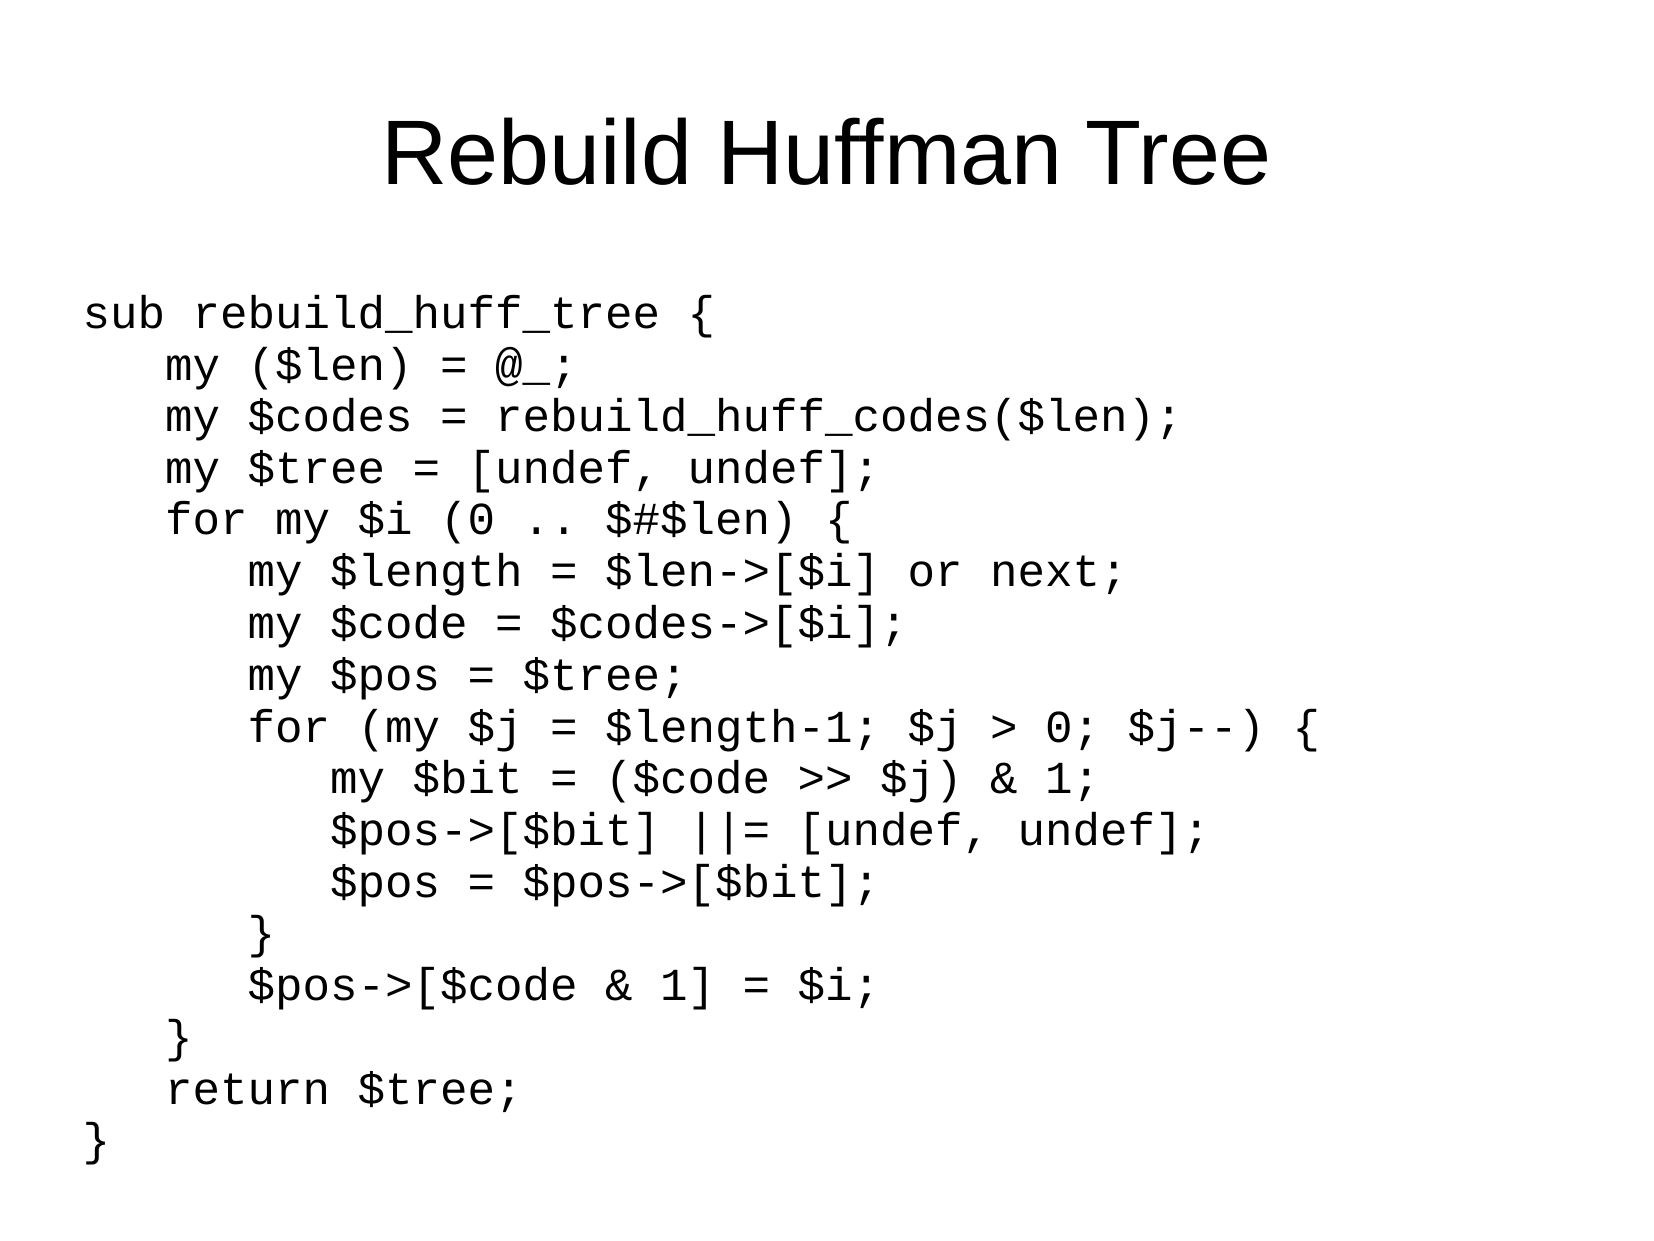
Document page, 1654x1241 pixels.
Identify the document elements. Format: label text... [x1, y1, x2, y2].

list sub rebuild_huff_tree { my ($len) = @_; my $codes = rebuild_huff_codes($len); my $tree = [undef, undef]; for my $i (0 .. $#$len) { my $length = $len->[$i] or next; my $code = $codes->[$i]; my $pos = $tree; for (my $j = $length-1; $j > 0; $j--) { my $bit = ($code >> $j) & 1; $pos->[$bit] ||= [undef, undef]; $pos = $pos->[$bit]; } $pos->[$code & 1] = $i; } return $tree; } [82, 290, 1571, 1175]
title Rebuild Huffman Tree [82, 49, 1571, 257]
